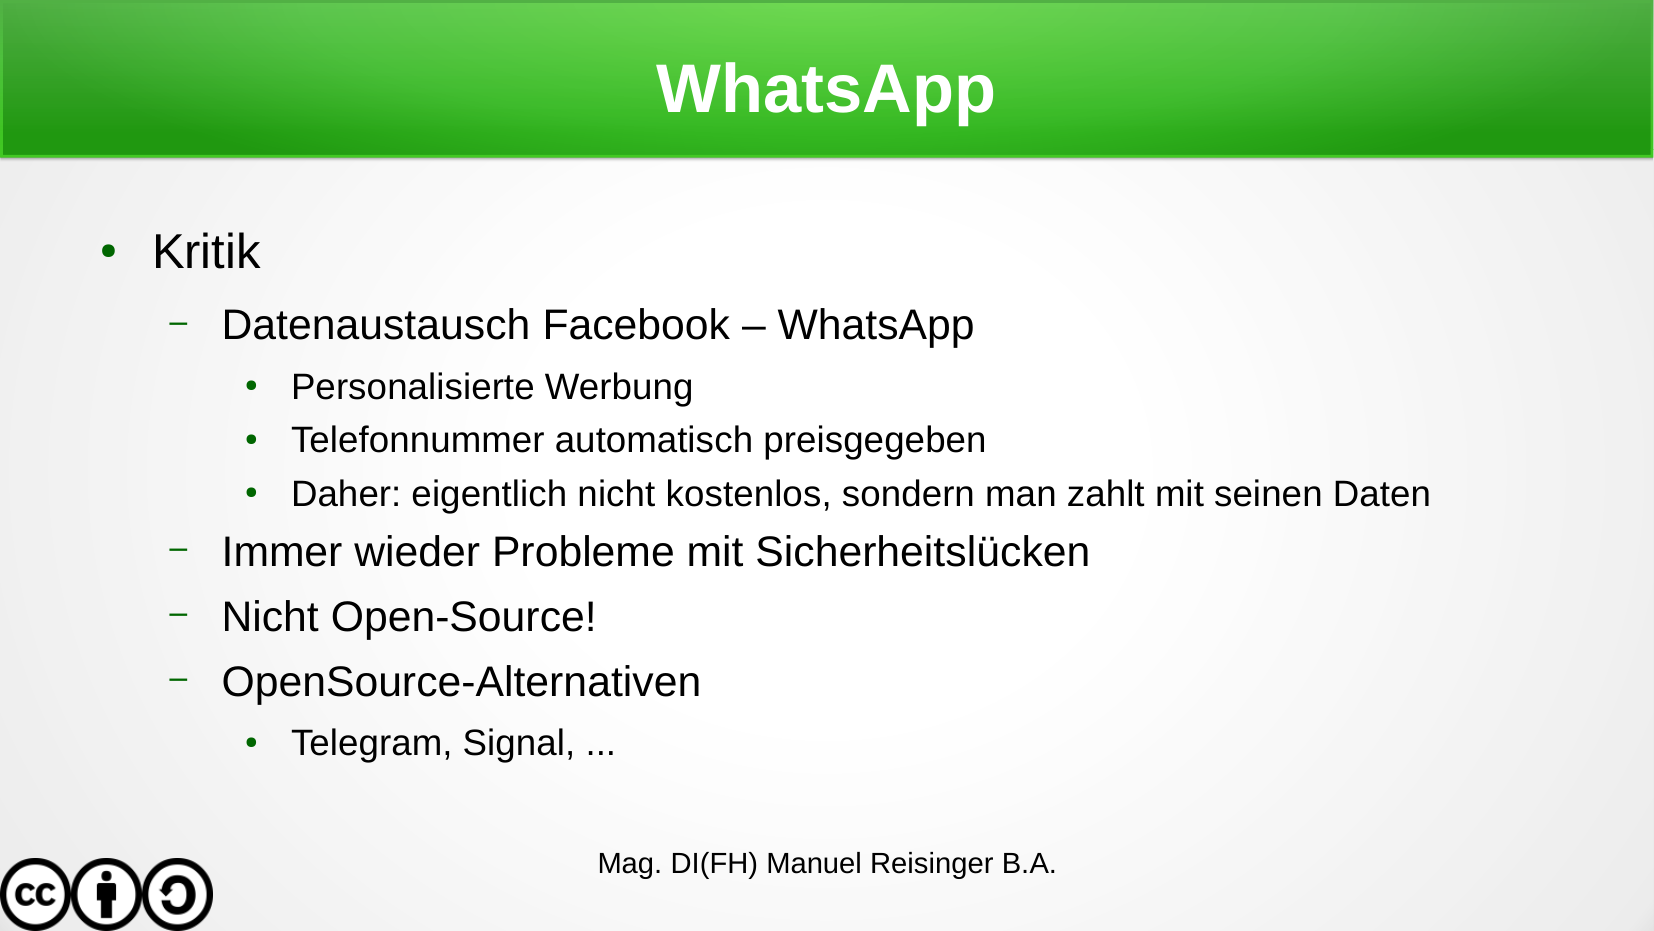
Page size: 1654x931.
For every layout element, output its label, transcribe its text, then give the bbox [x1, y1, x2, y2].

title WhatsApp [82, 35, 1571, 142]
picture [0, 858, 213, 931]
list Kritik Datenaustausch Facebook – WhatsApp Personalisierte Werbung Telefonnummer automatisch preisgegeben Daher: eigentlich nicht kostenlos, sondern man zahlt mit seinen Daten Immer wieder Probleme mit Sicherheitslücken Nicht Open-Source! OpenSource-Alternativen Telegram, Signal, ... [82, 224, 1571, 764]
